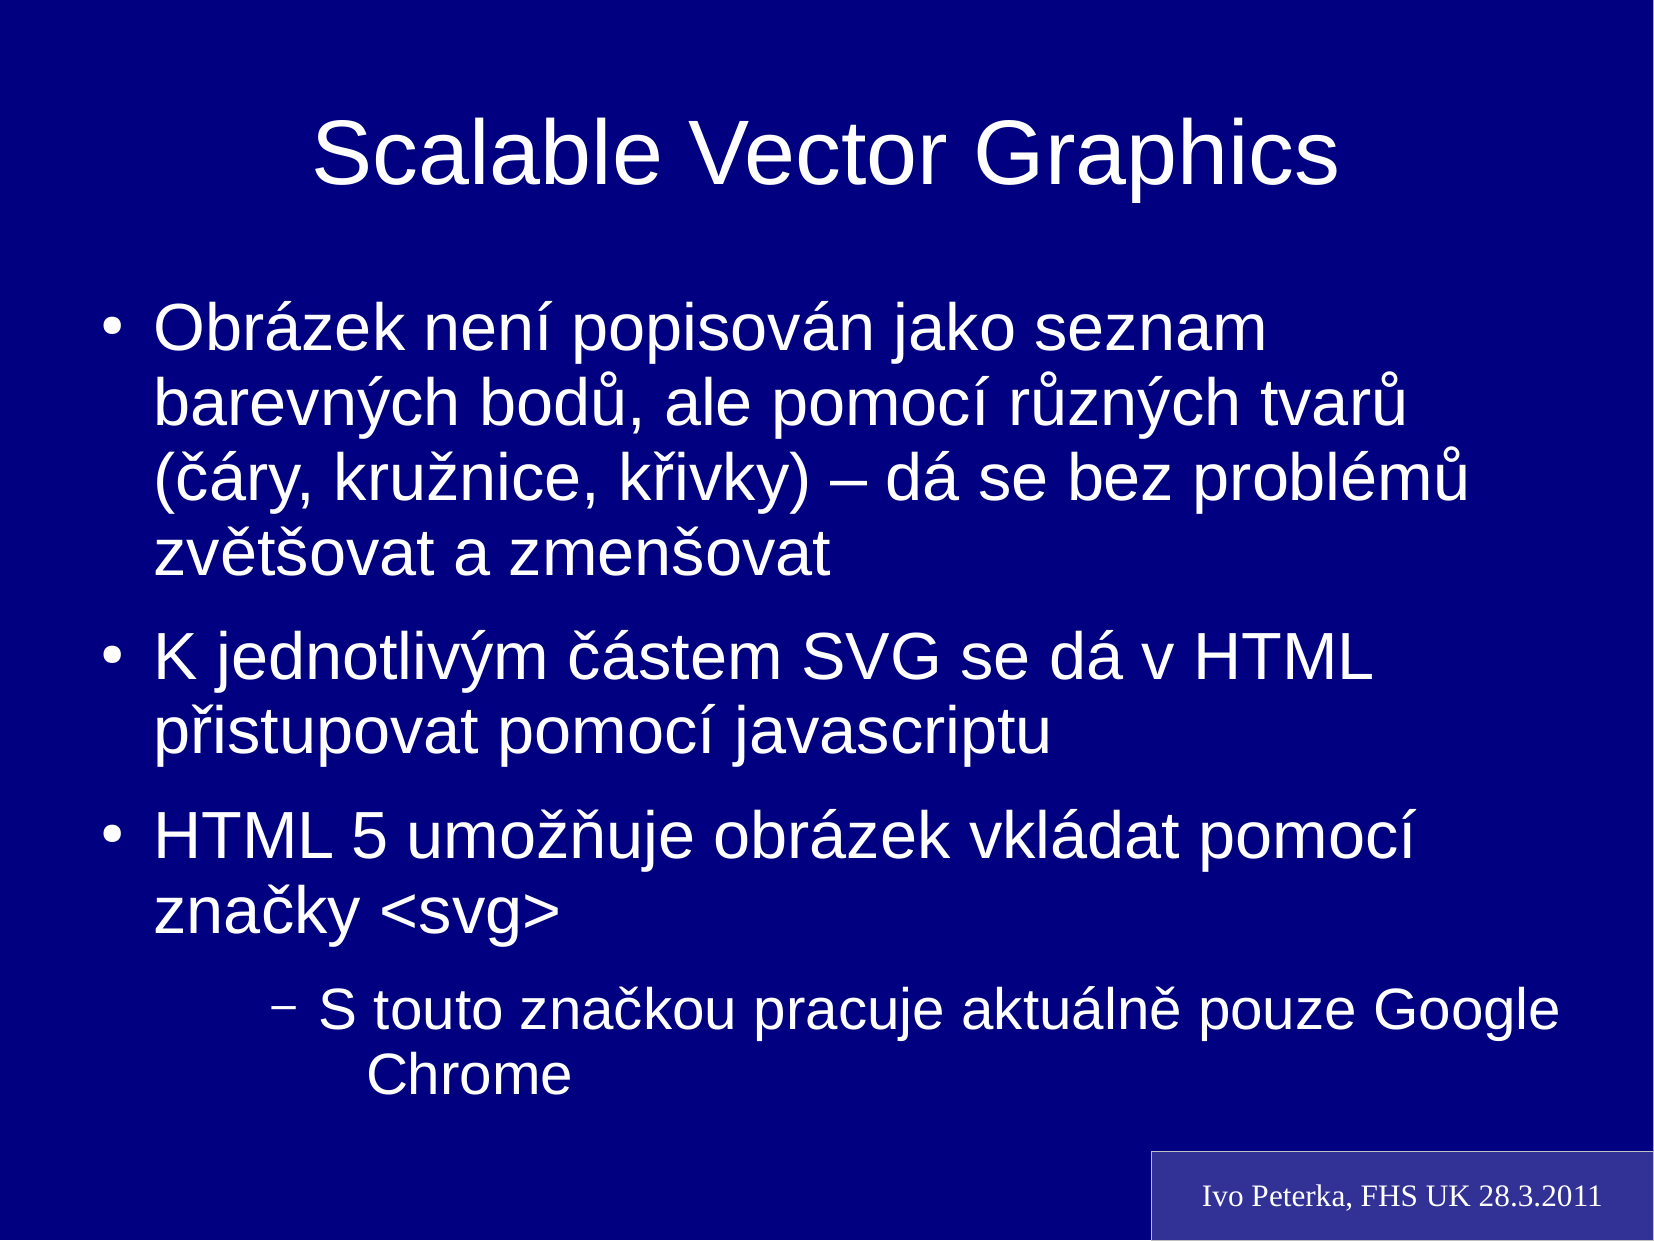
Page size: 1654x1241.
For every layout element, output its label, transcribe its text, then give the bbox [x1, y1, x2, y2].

list Obrázek není popisován jako seznam barevných bodů, ale pomocí různých tvarů (čáry, kružnice, křivky) – dá se bez problémů zvětšovat a zmenšovat K jednotlivým částem SVG se dá v HTML přistupovat pomocí javascriptu HTML 5 umožňuje obrázek vkládat pomocí značky <svg> S touto značkou pracuje aktuálně pouze Google Chrome [82, 290, 1571, 1107]
title Scalable Vector Graphics [82, 56, 1571, 250]
